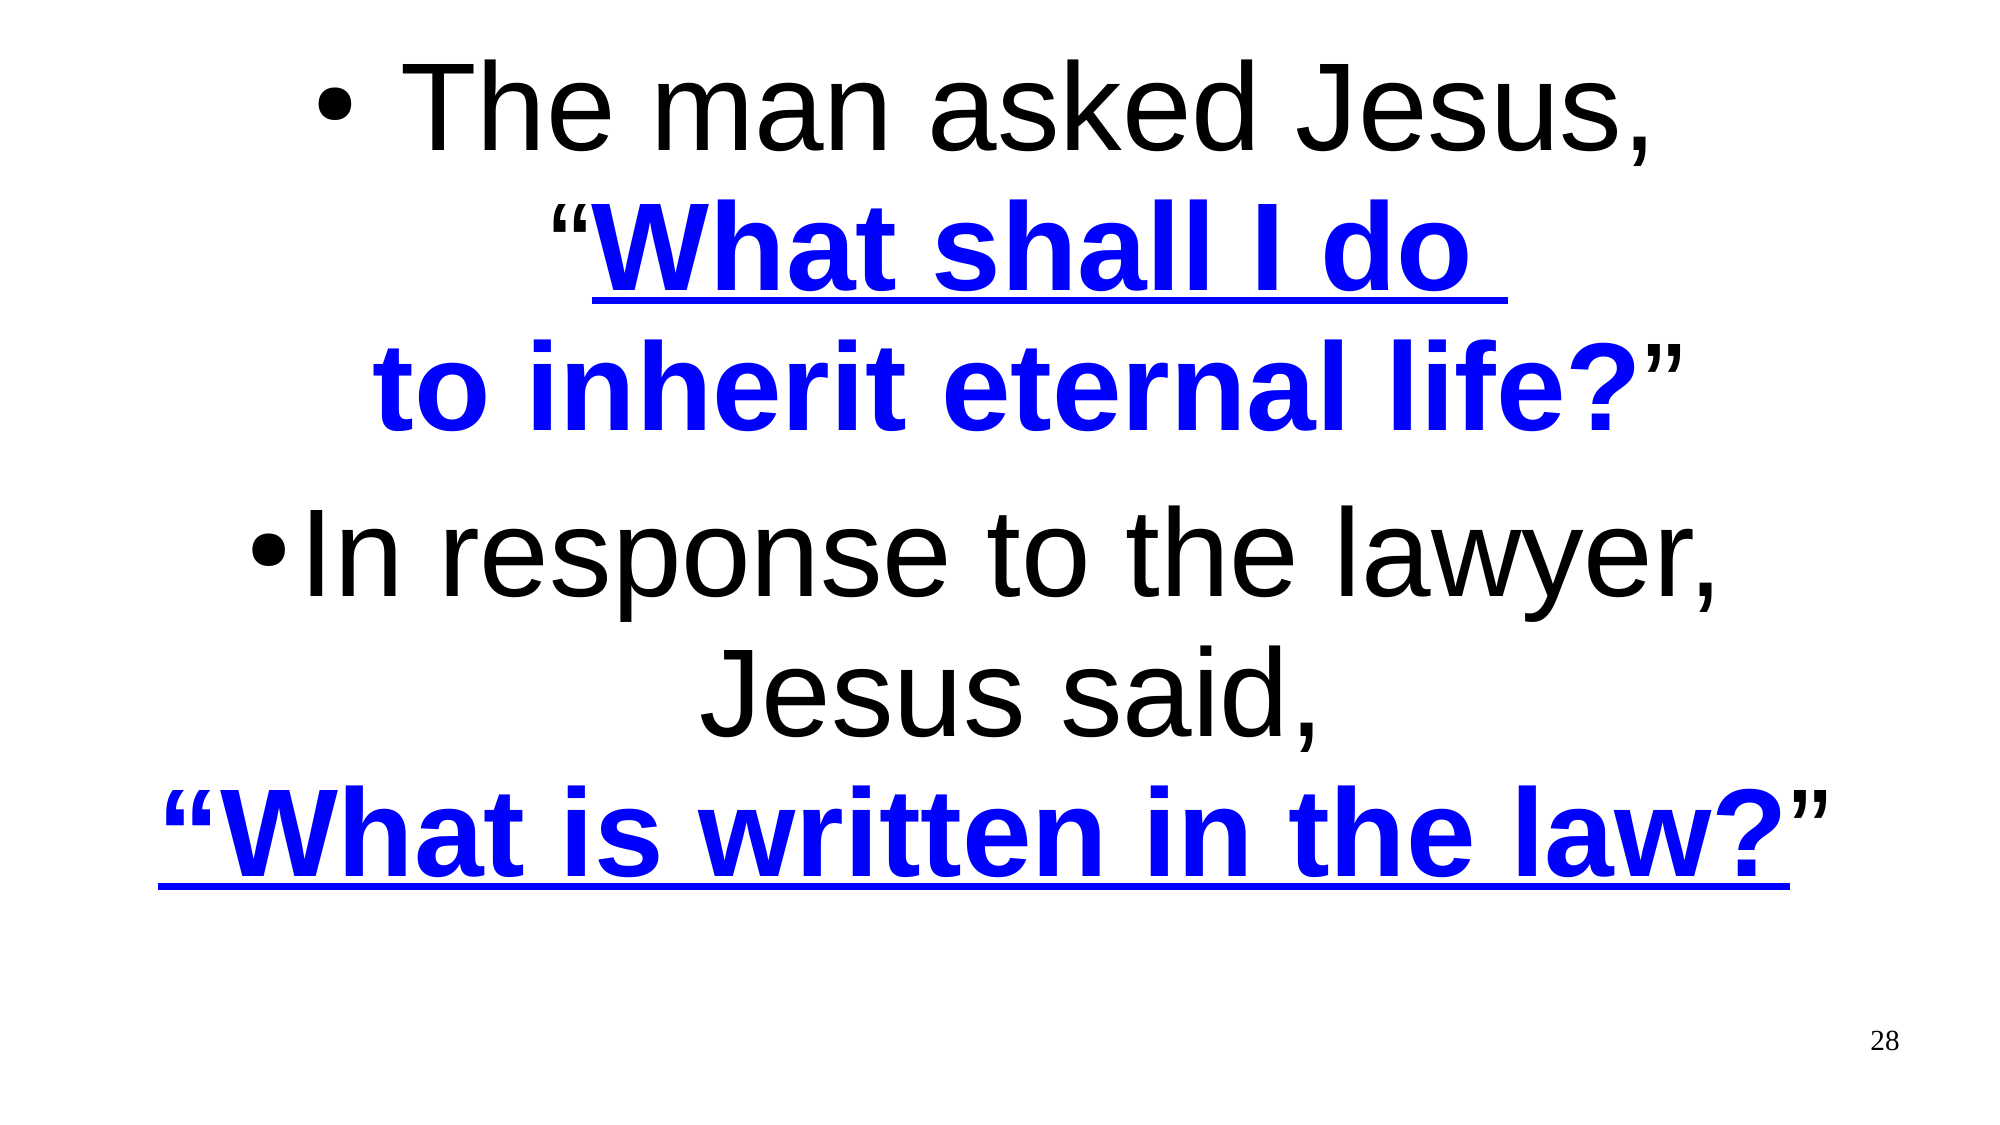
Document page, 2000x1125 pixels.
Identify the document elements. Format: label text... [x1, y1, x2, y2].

list The man asked Jesus, “What shall I do to inherit eternal life?” In response to the lawyer, Jesus said, “What is written in the law?” [37, 37, 1951, 1088]
